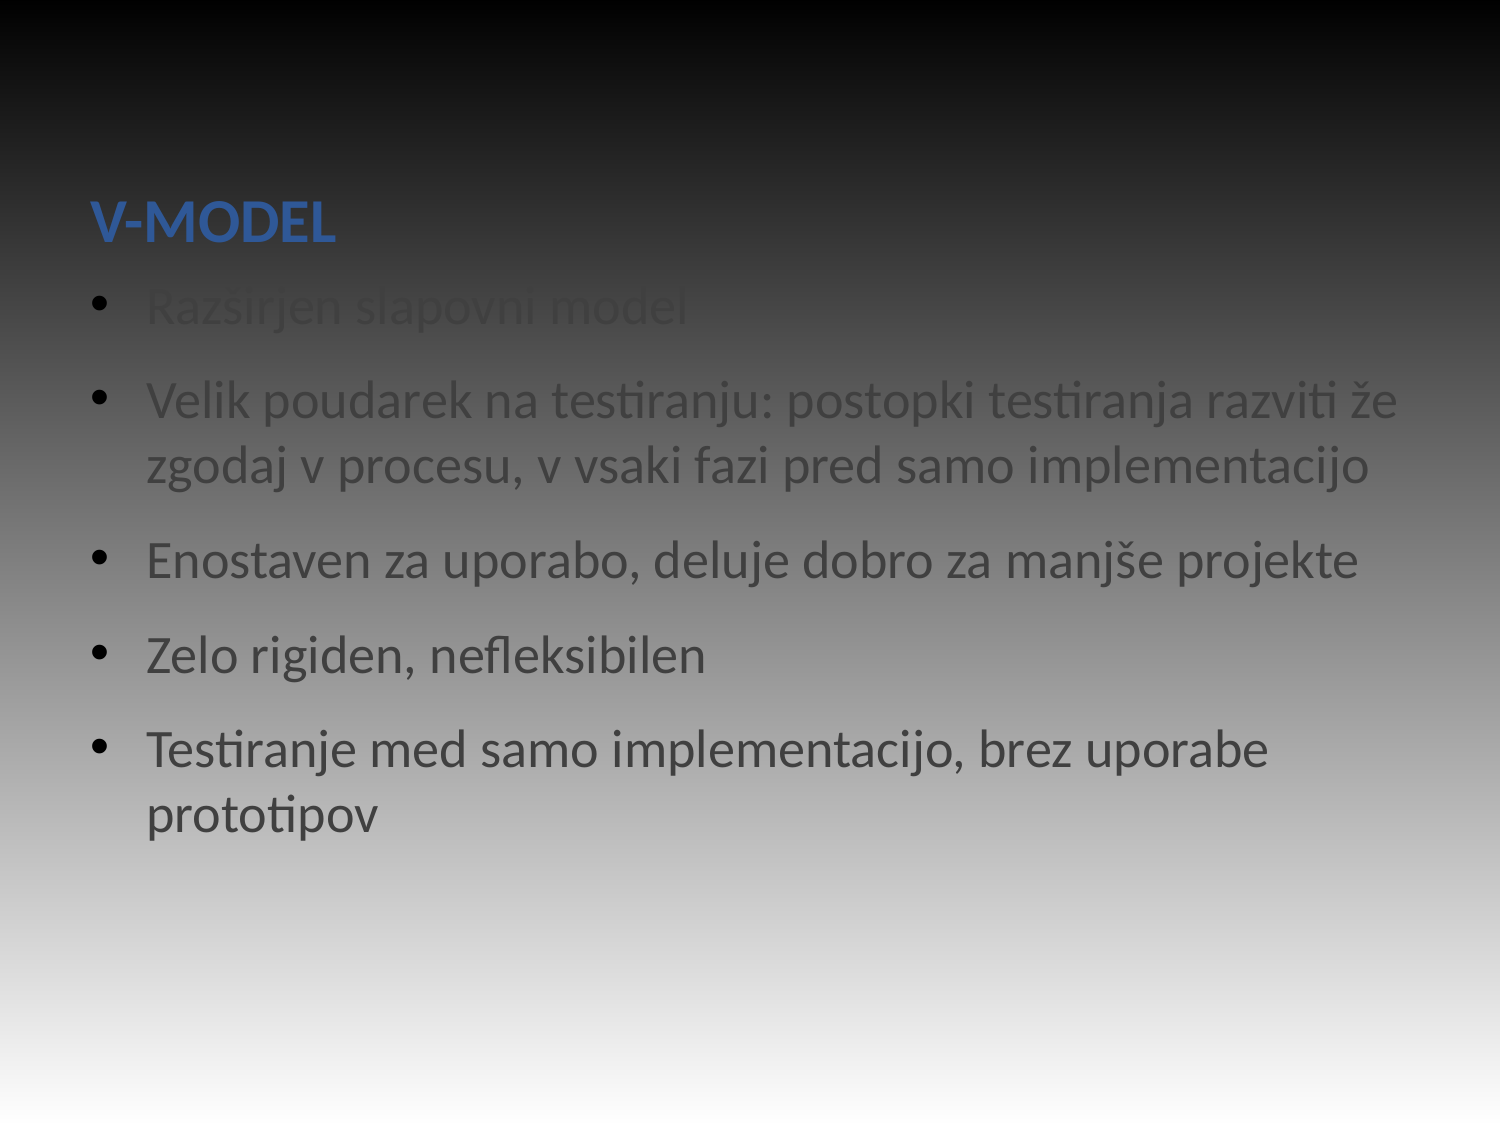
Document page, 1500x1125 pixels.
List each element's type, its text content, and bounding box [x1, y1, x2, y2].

title V-MODEL [75, 0, 1425, 262]
list Razširjen slapovni model Velik poudarek na testiranju: postopki testiranja razviti že zgodaj v procesu, v vsaki fazi pred samo implementacijo Enostaven za uporabo, deluje dobro za manjše projekte Zelo rigiden, nefleksibilen Testiranje med samo implementacijo, brez uporabe prototipov [75, 262, 1425, 1005]
